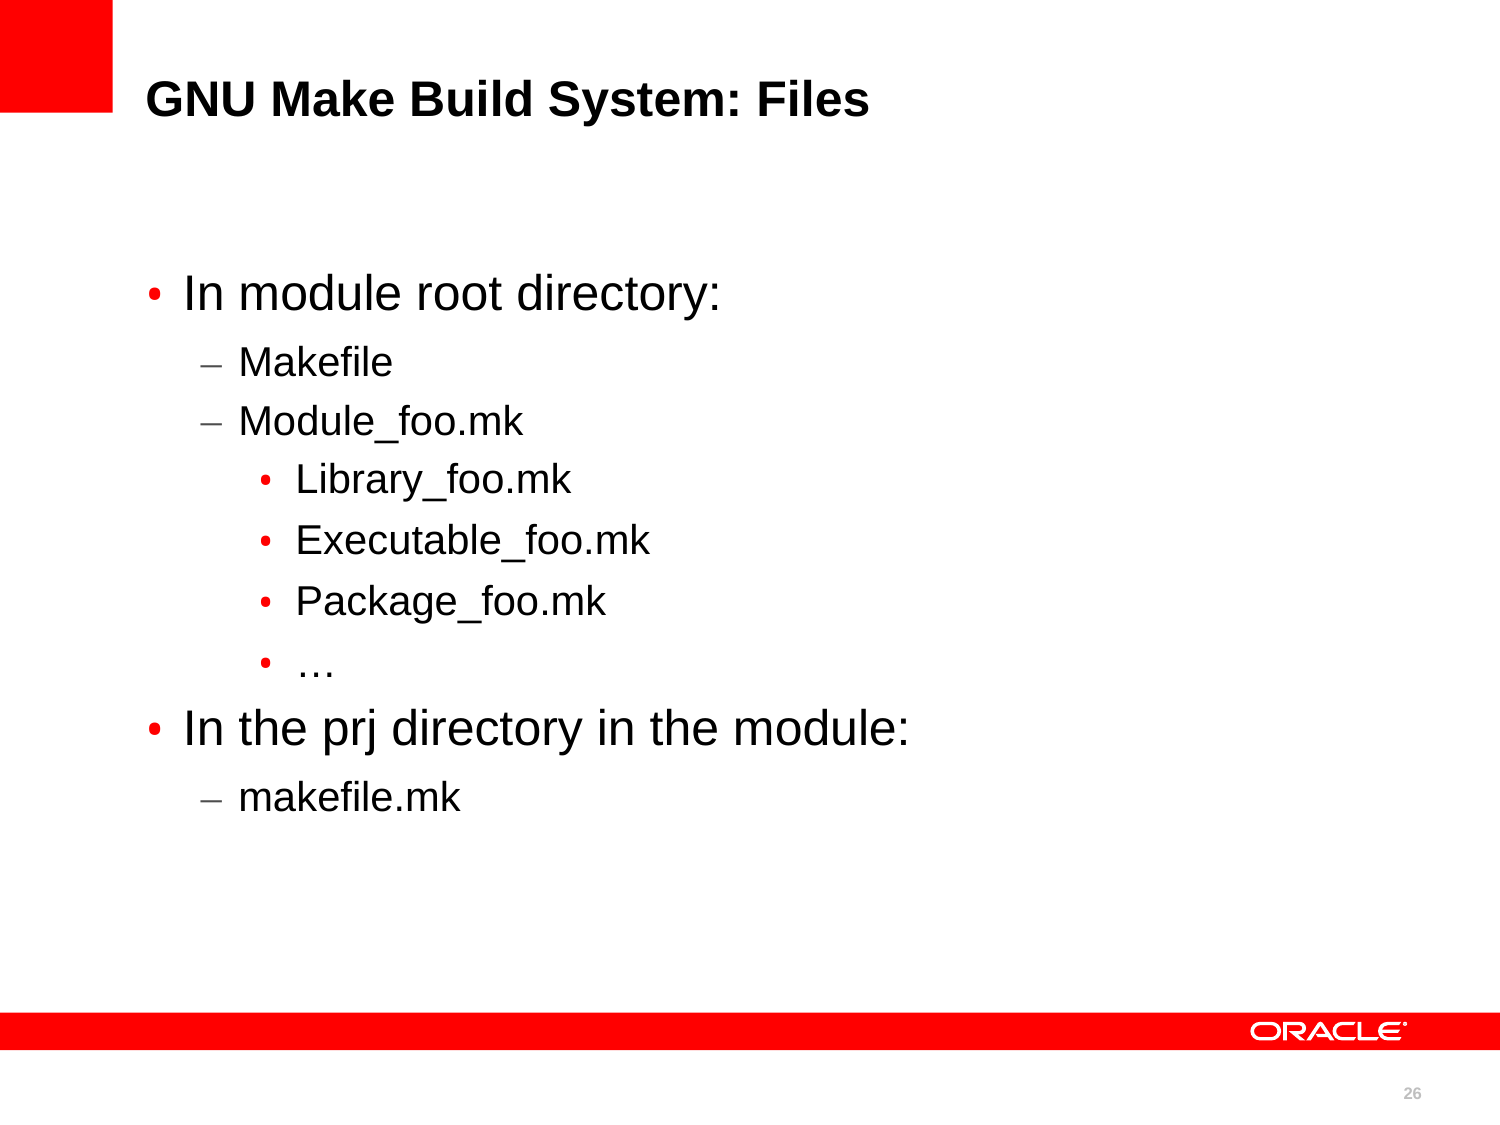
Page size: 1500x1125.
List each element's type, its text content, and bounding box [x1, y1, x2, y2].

title GNU Make Build System: Files [145, 67, 1388, 220]
list In module root directory: Makefile Module_foo.mk Library_foo.mk Executable_foo.mk Package_foo.mk … In the prj directory in the module: makefile.mk [145, 265, 1423, 1009]
